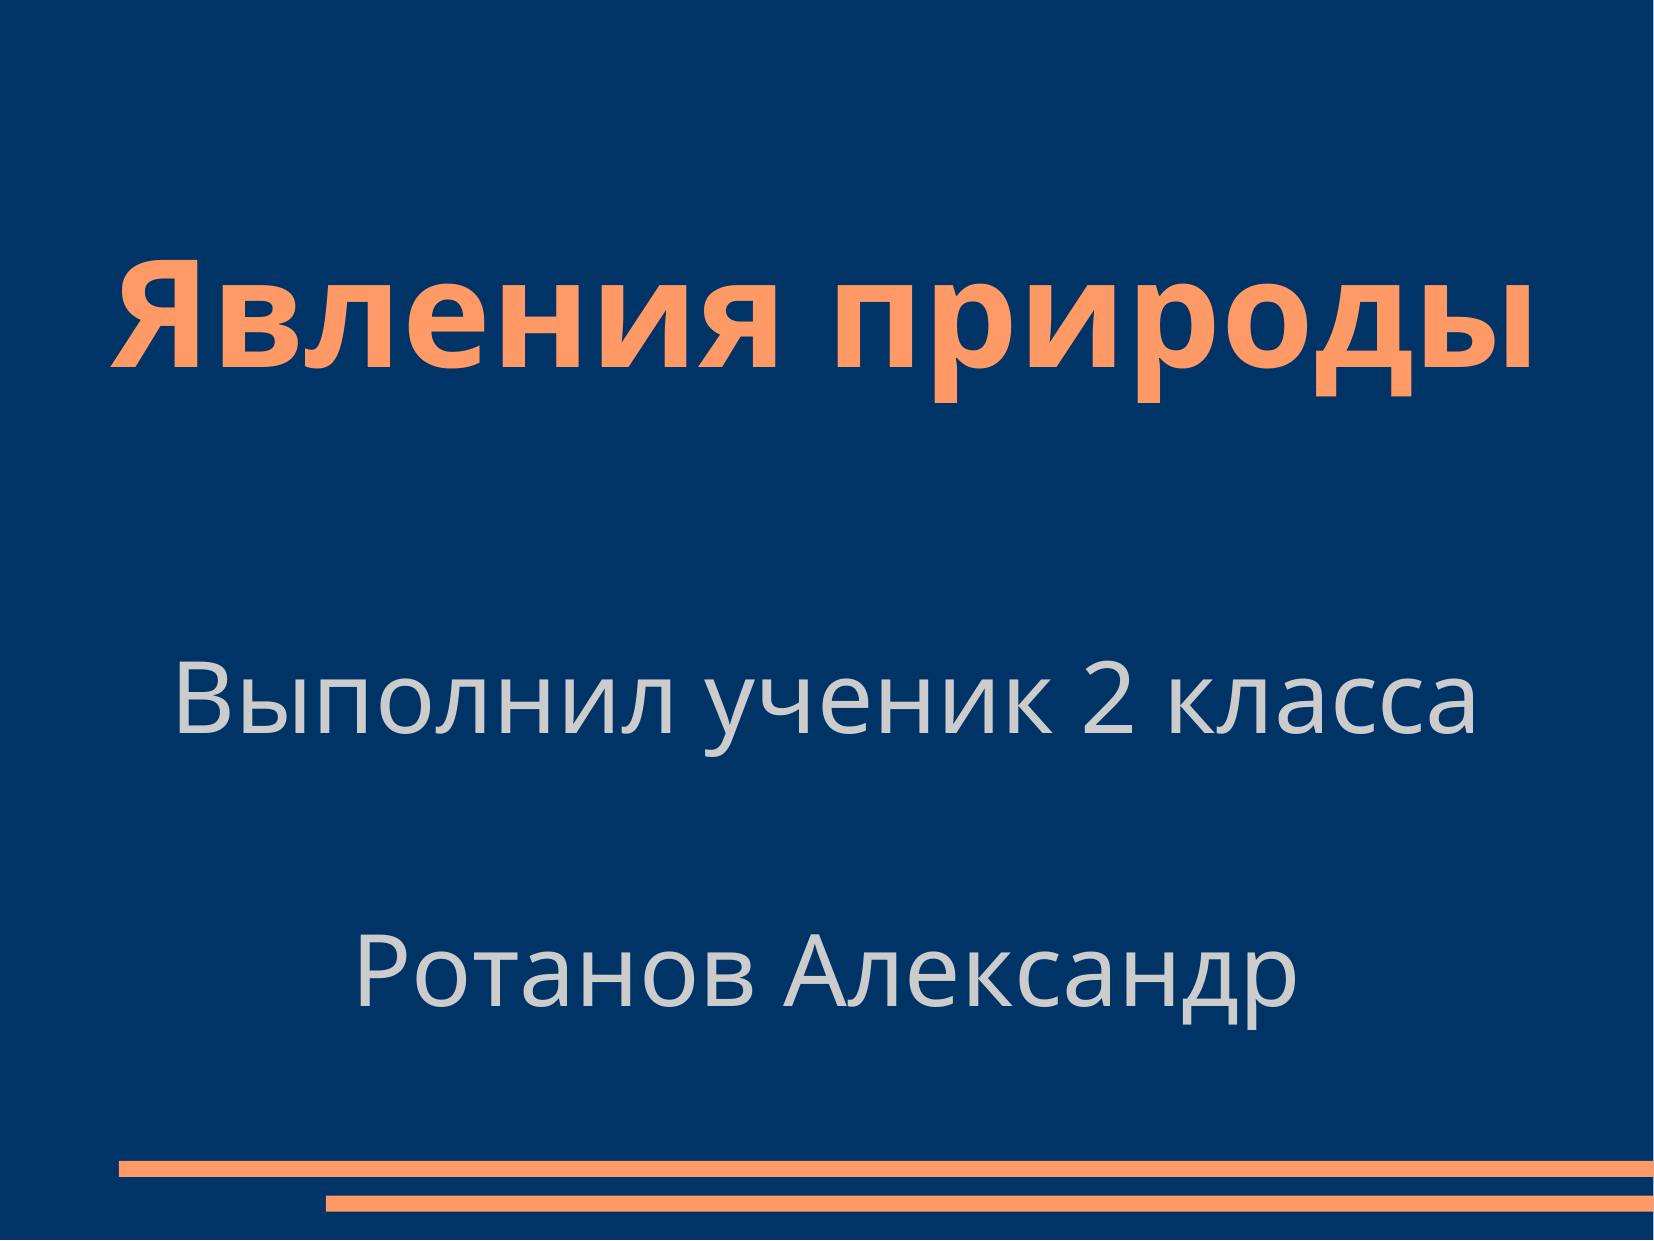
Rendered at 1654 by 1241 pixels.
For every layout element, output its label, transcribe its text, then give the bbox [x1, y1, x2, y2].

title Явления природы [82, 56, 1571, 561]
subtitle Выполнил ученик 2 класса Ротанов Александр [82, 561, 1571, 1102]
